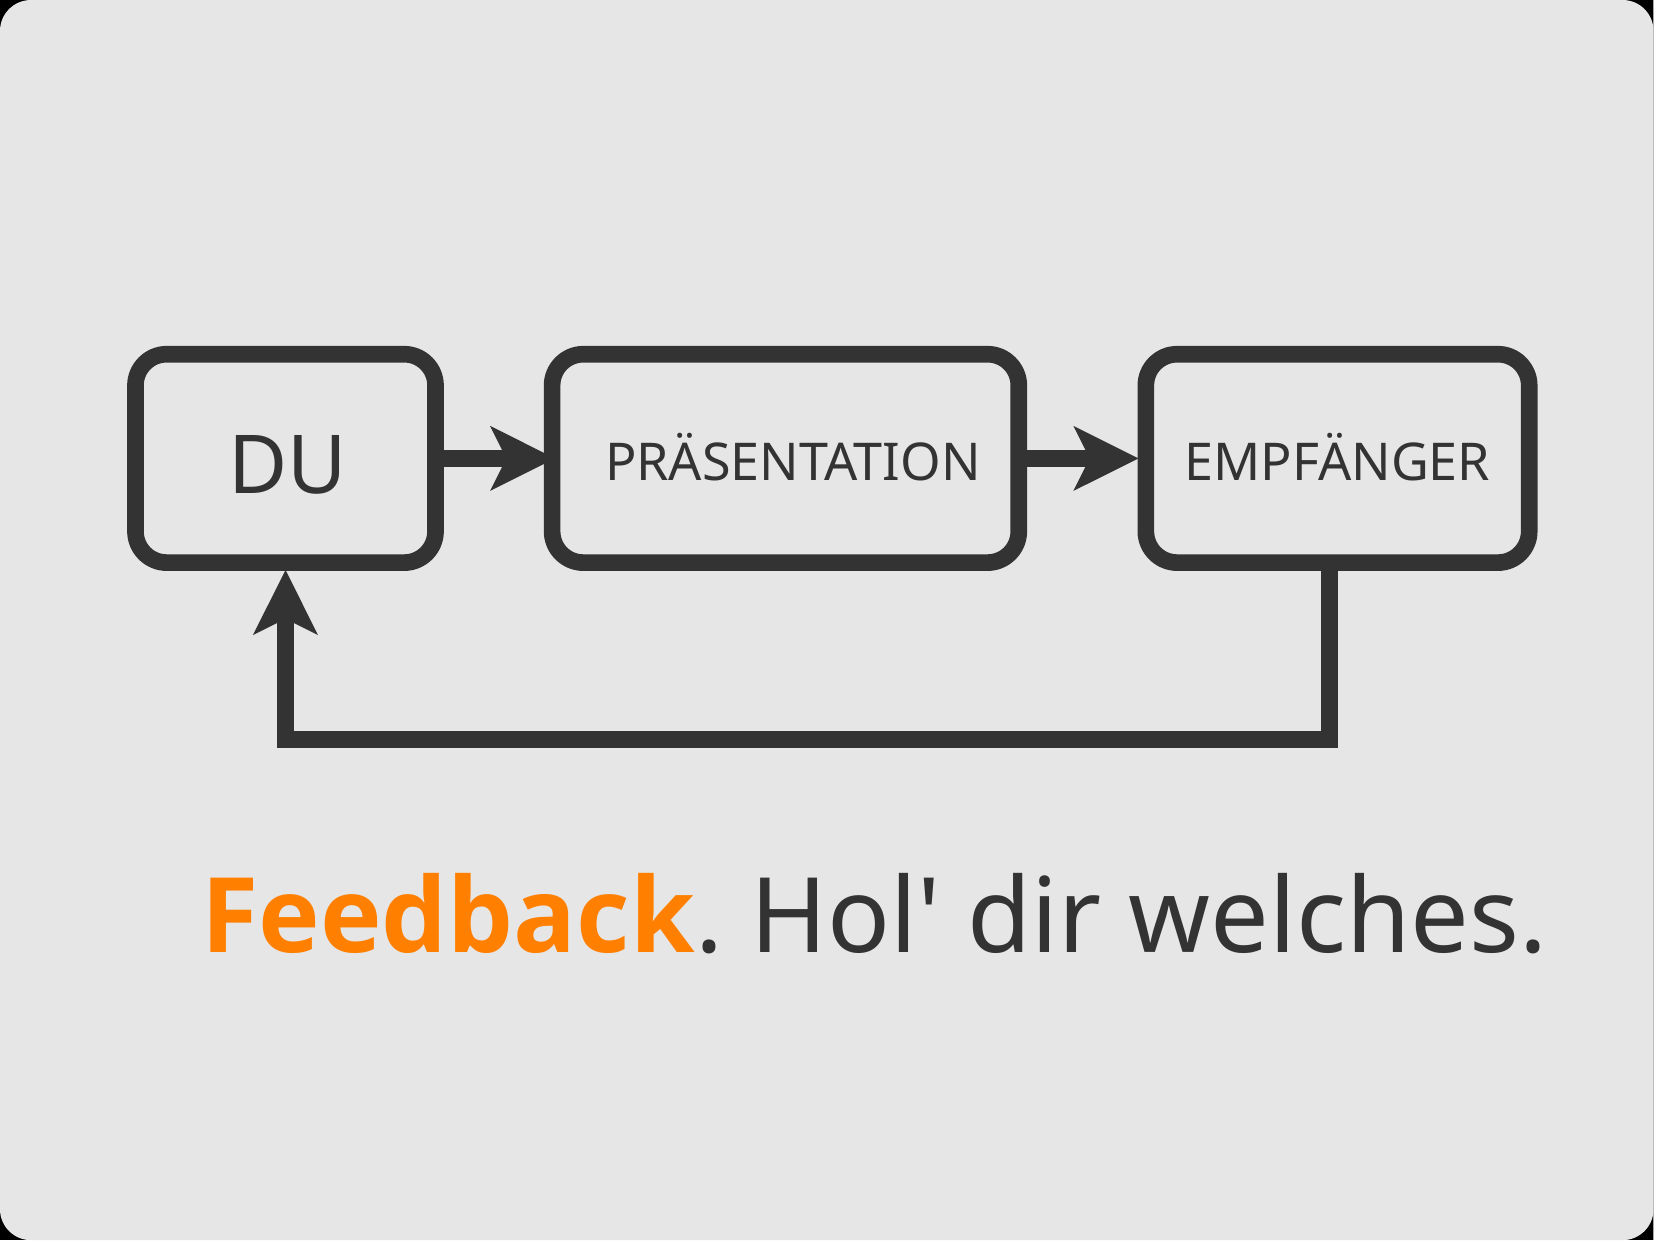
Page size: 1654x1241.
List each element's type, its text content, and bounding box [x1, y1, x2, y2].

text_box PRÄSENTATION [605, 425, 968, 488]
text_box [0, 0, 1654, 1241]
text_box Feedback. Hol' dir welches. [201, 840, 1558, 967]
text_box DU [228, 406, 338, 505]
text_box EMPFÄNGER [1184, 425, 1493, 488]
